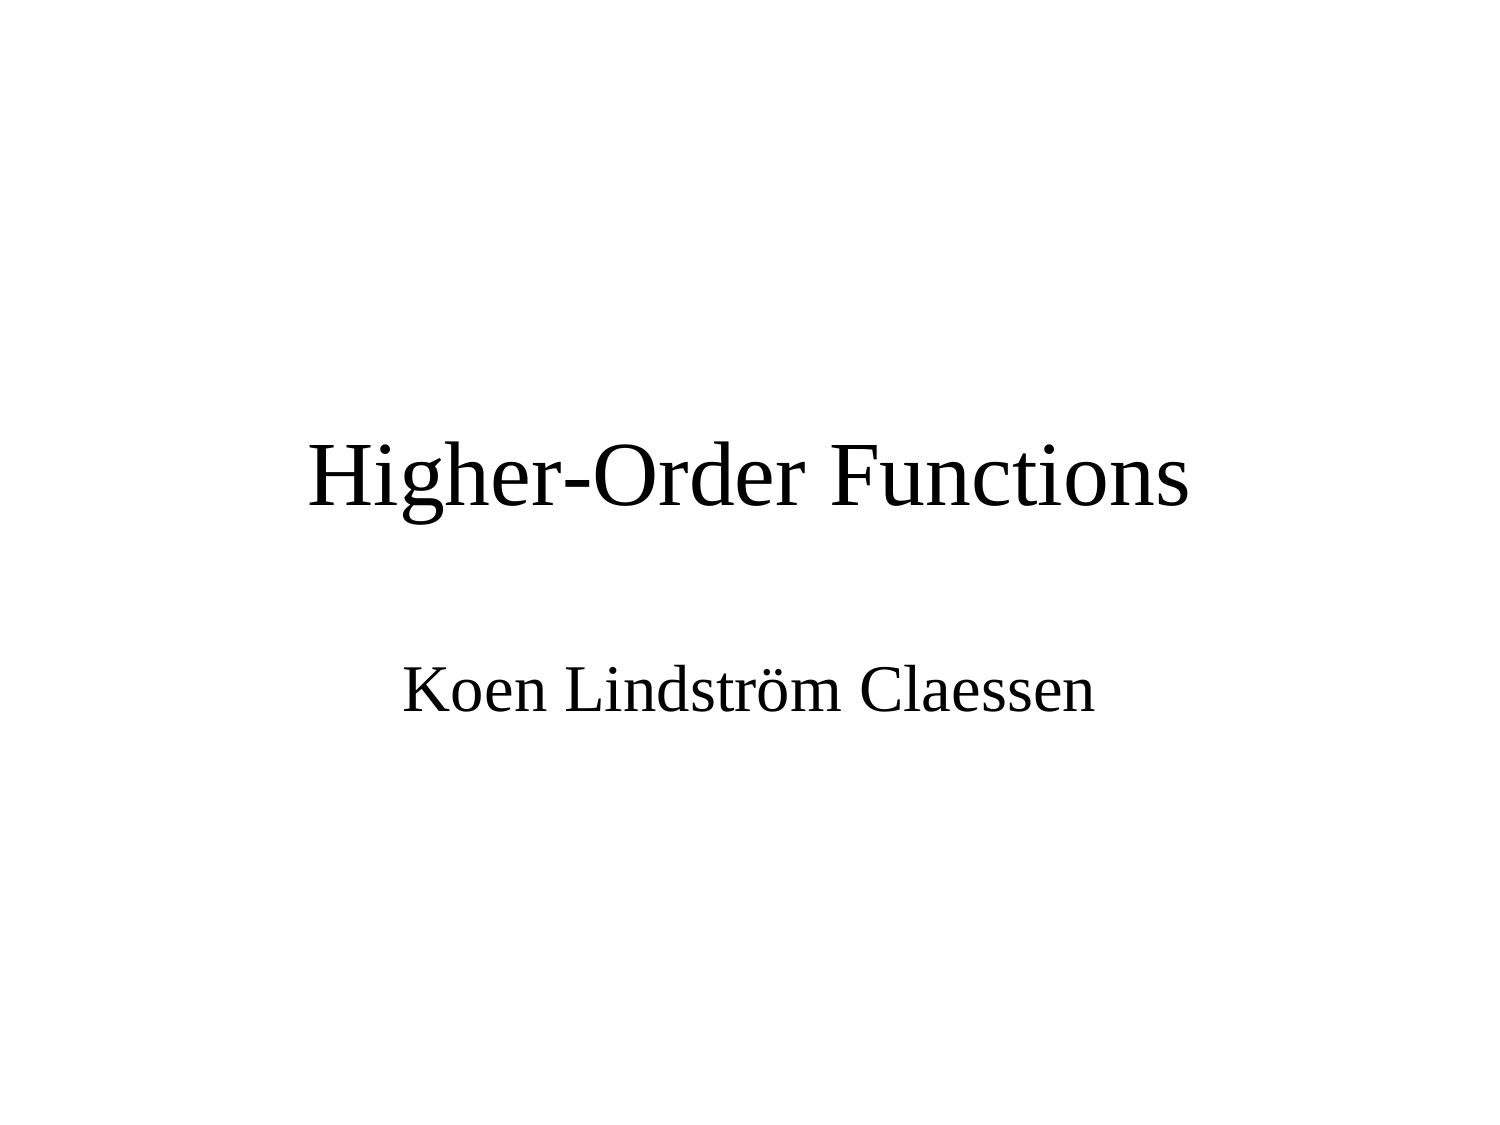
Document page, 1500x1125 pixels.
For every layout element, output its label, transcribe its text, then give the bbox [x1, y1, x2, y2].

subtitle Koen Lindström Claessen [225, 637, 1276, 926]
title Higher-Order Functions [112, 374, 1388, 563]
